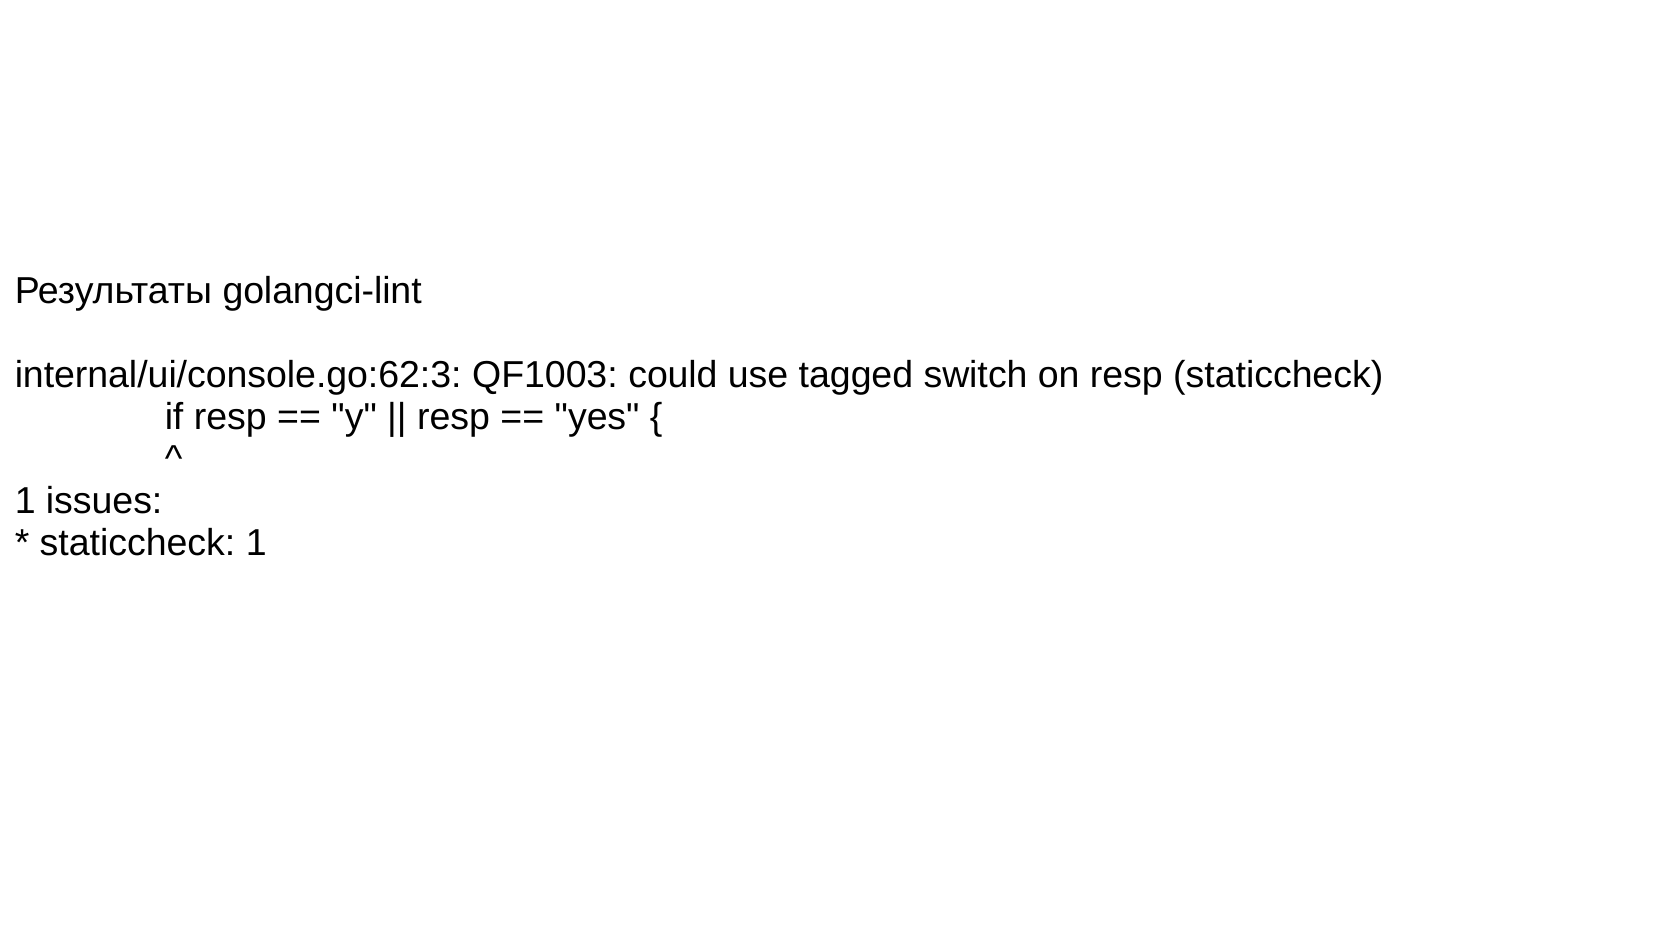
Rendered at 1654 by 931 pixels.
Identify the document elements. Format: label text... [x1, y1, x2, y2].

text_box Результаты golangci-lint internal/ui/console.go:62:3: QF1003: could use tagged switch on resp (staticcheck) if resp == "y" || resp == "yes" { ^ 1 issues: * staticcheck: 1 [0, 262, 1651, 676]
